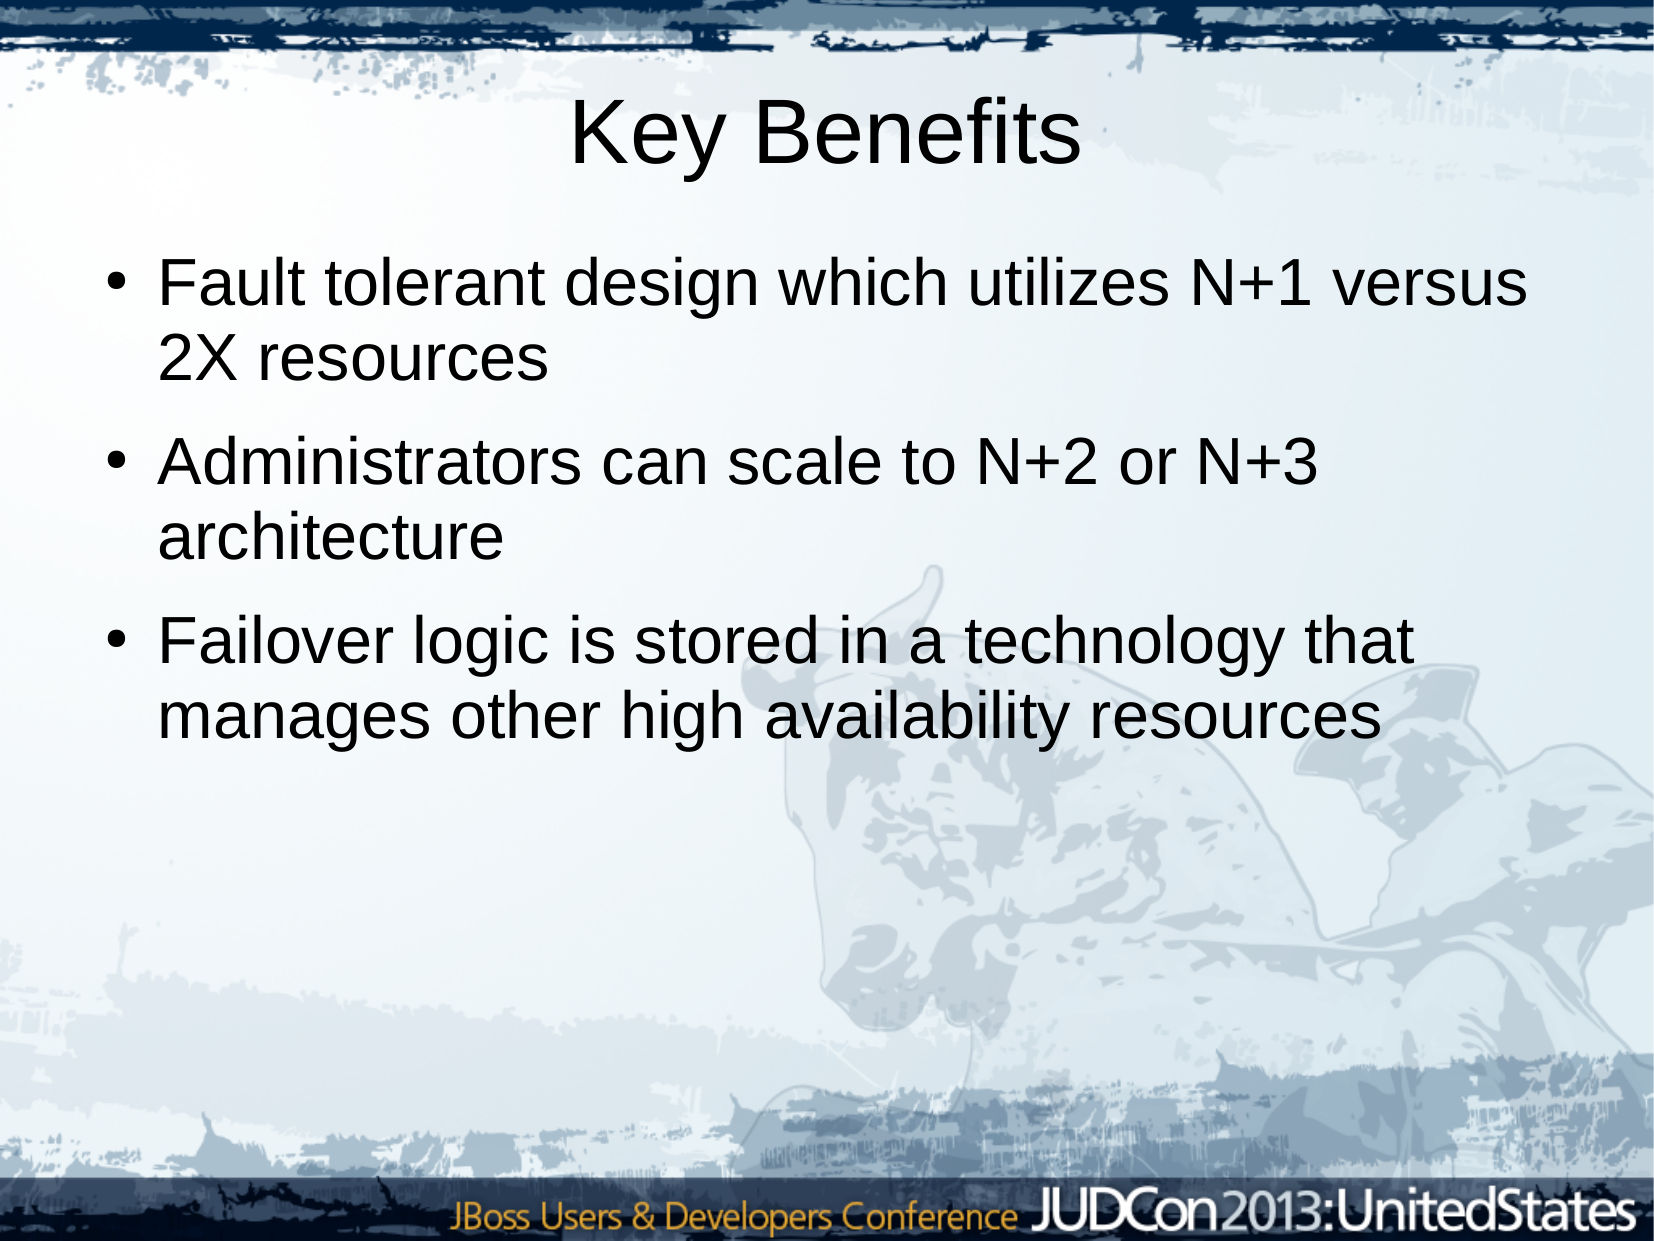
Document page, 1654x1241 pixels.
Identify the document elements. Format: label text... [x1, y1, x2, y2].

picture [0, 0, 1654, 1241]
title Key Benefits [82, 37, 1571, 226]
list Fault tolerant design which utilizes N+1 versus 2X resources Administrators can scale to N+2 or N+3 architecture Failover logic is stored in a technology that manages other high availability resources [86, 244, 1576, 1039]
